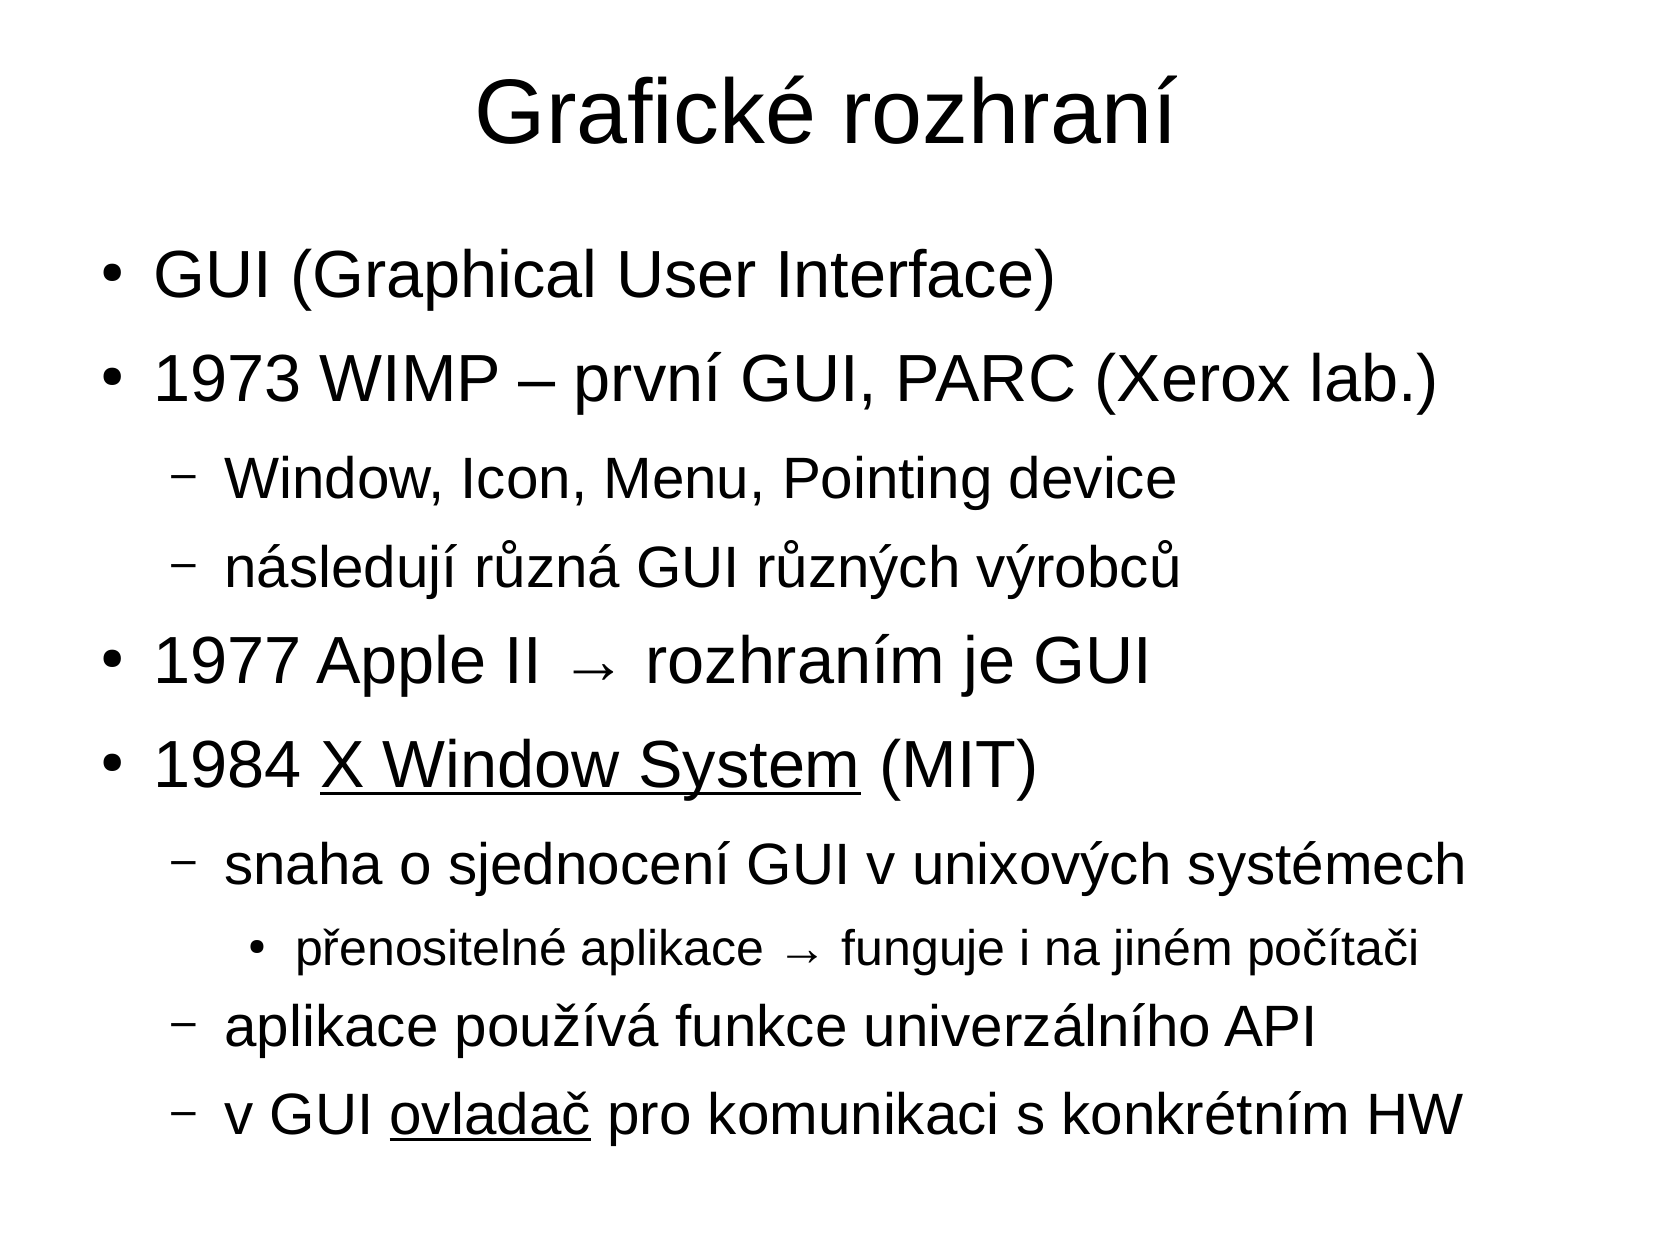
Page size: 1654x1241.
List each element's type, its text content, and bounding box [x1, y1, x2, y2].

list GUI (Graphical User Interface) 1973 WIMP – první GUI, PARC (Xerox lab.) Window, Icon, Menu, Pointing device následují různá GUI různých výrobců 1977 Apple II → rozhraním je GUI 1984 X Window System (MIT) snaha o sjednocení GUI v unixových systémech přenositelné aplikace → funguje i na jiném počítači aplikace používá funkce univerzálního API v GUI ovladač pro komunikaci s konkrétním HW [82, 237, 1571, 1154]
title Grafické rozhraní [82, 15, 1571, 208]
